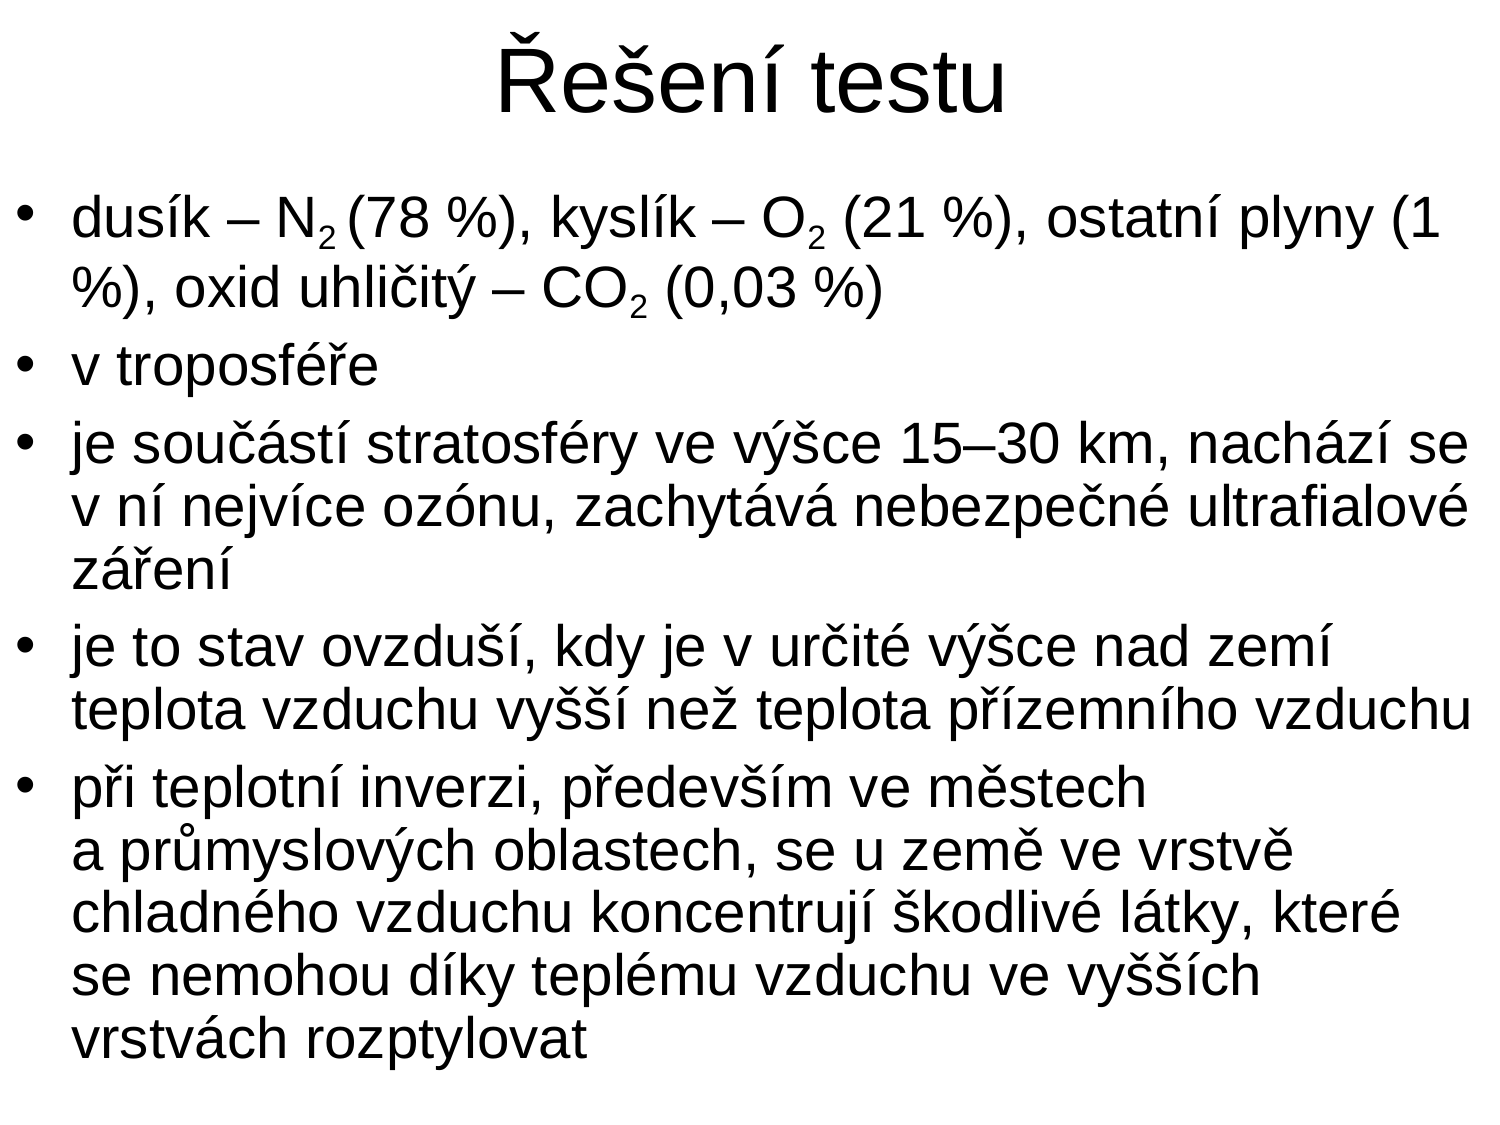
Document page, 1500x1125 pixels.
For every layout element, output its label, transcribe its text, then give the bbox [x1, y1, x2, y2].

title Řešení testu [76, 0, 1427, 152]
list dusík – N2 (78 %), kyslík – O2 (21 %), ostatní plyny (1 %), oxid uhličitý – CO2 (0,03 %) v troposféře je součástí stratosféry ve výšce 15–30 km, nachází se v ní nejvíce ozónu, zachytává nebezpečné ultrafialové záření je to stav ovzduší, kdy je v určité výšce nad zemí teplota vzduchu vyšší než teplota přízemního vzduchu při teplotní inverzi, především ve městech a průmyslových oblastech, se u země ve vrstvě chladného vzduchu koncentrují škodlivé látky, které se nemohou díky teplému vzduchu ve vyšších vrstvách rozptylovat [0, 172, 1500, 1125]
